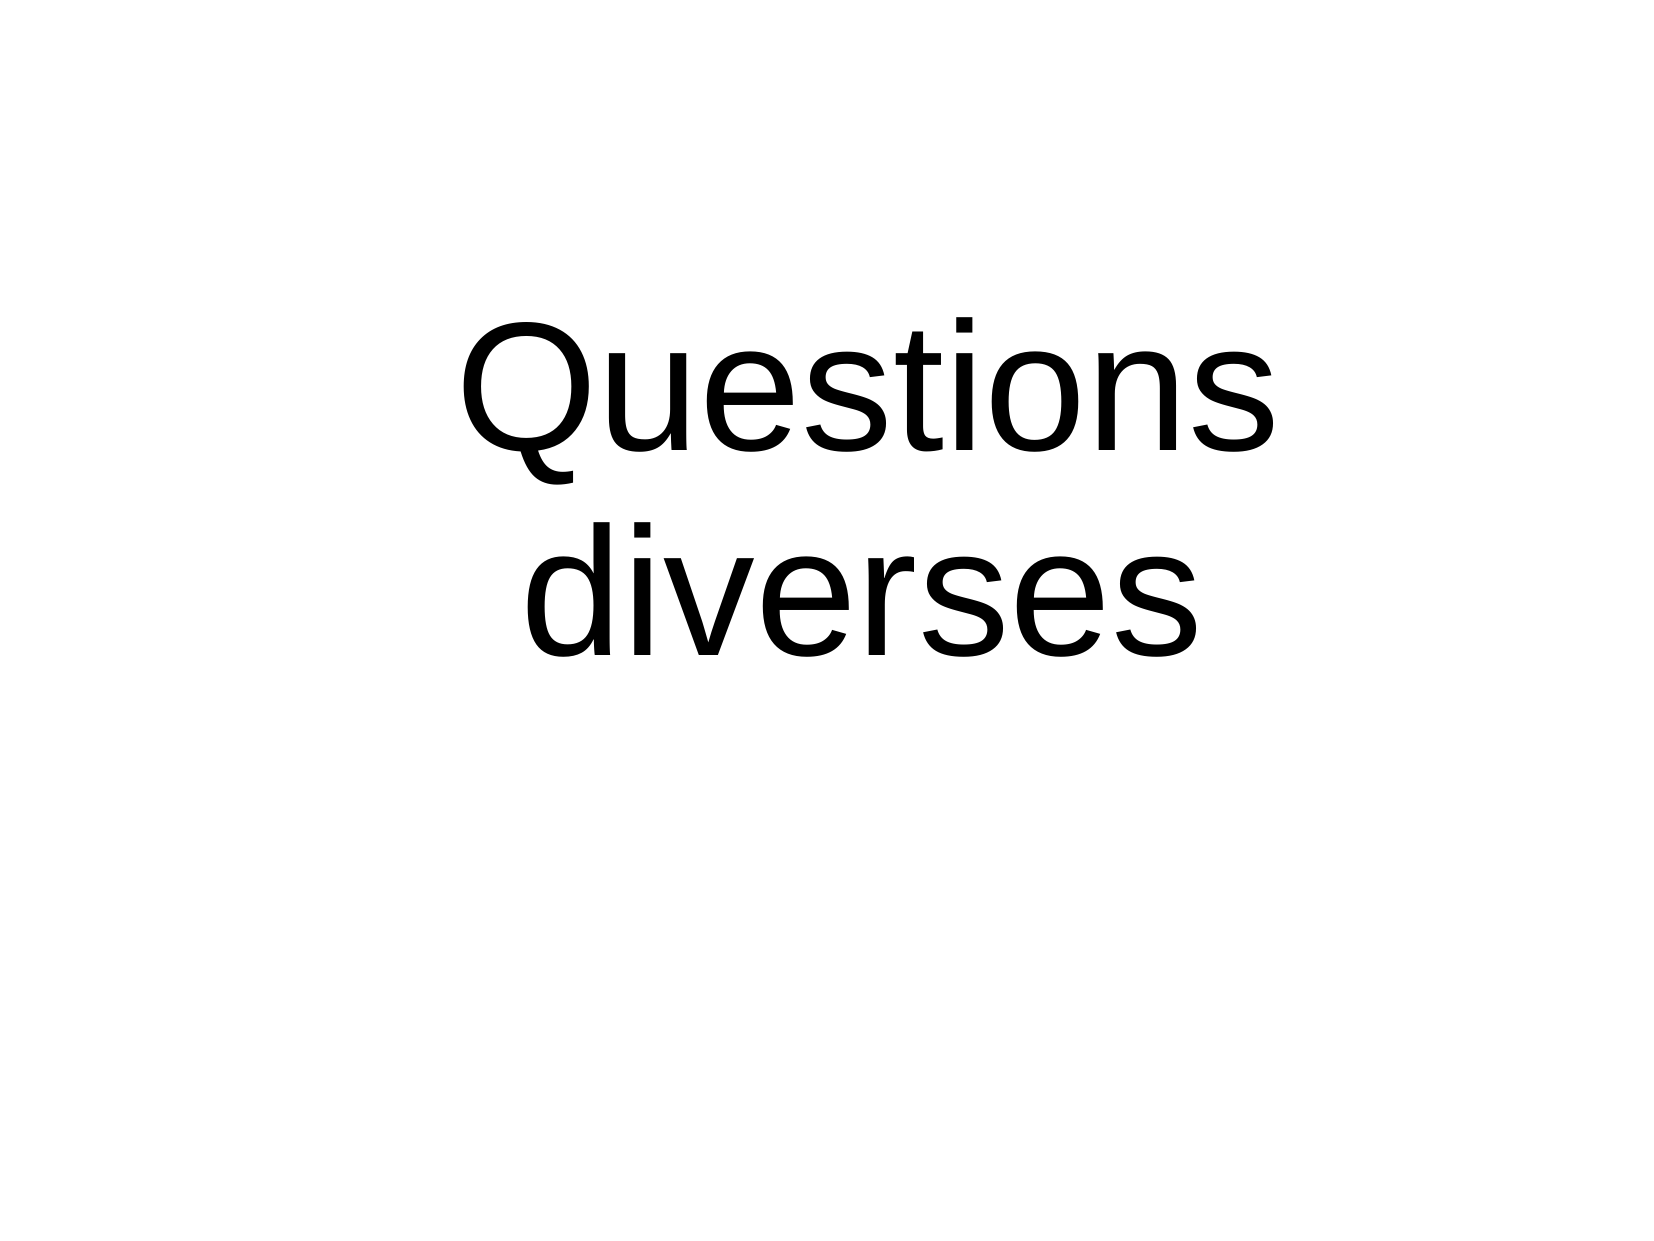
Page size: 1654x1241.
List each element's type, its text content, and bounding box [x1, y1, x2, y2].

list Questions diverses [82, 284, 1571, 1004]
